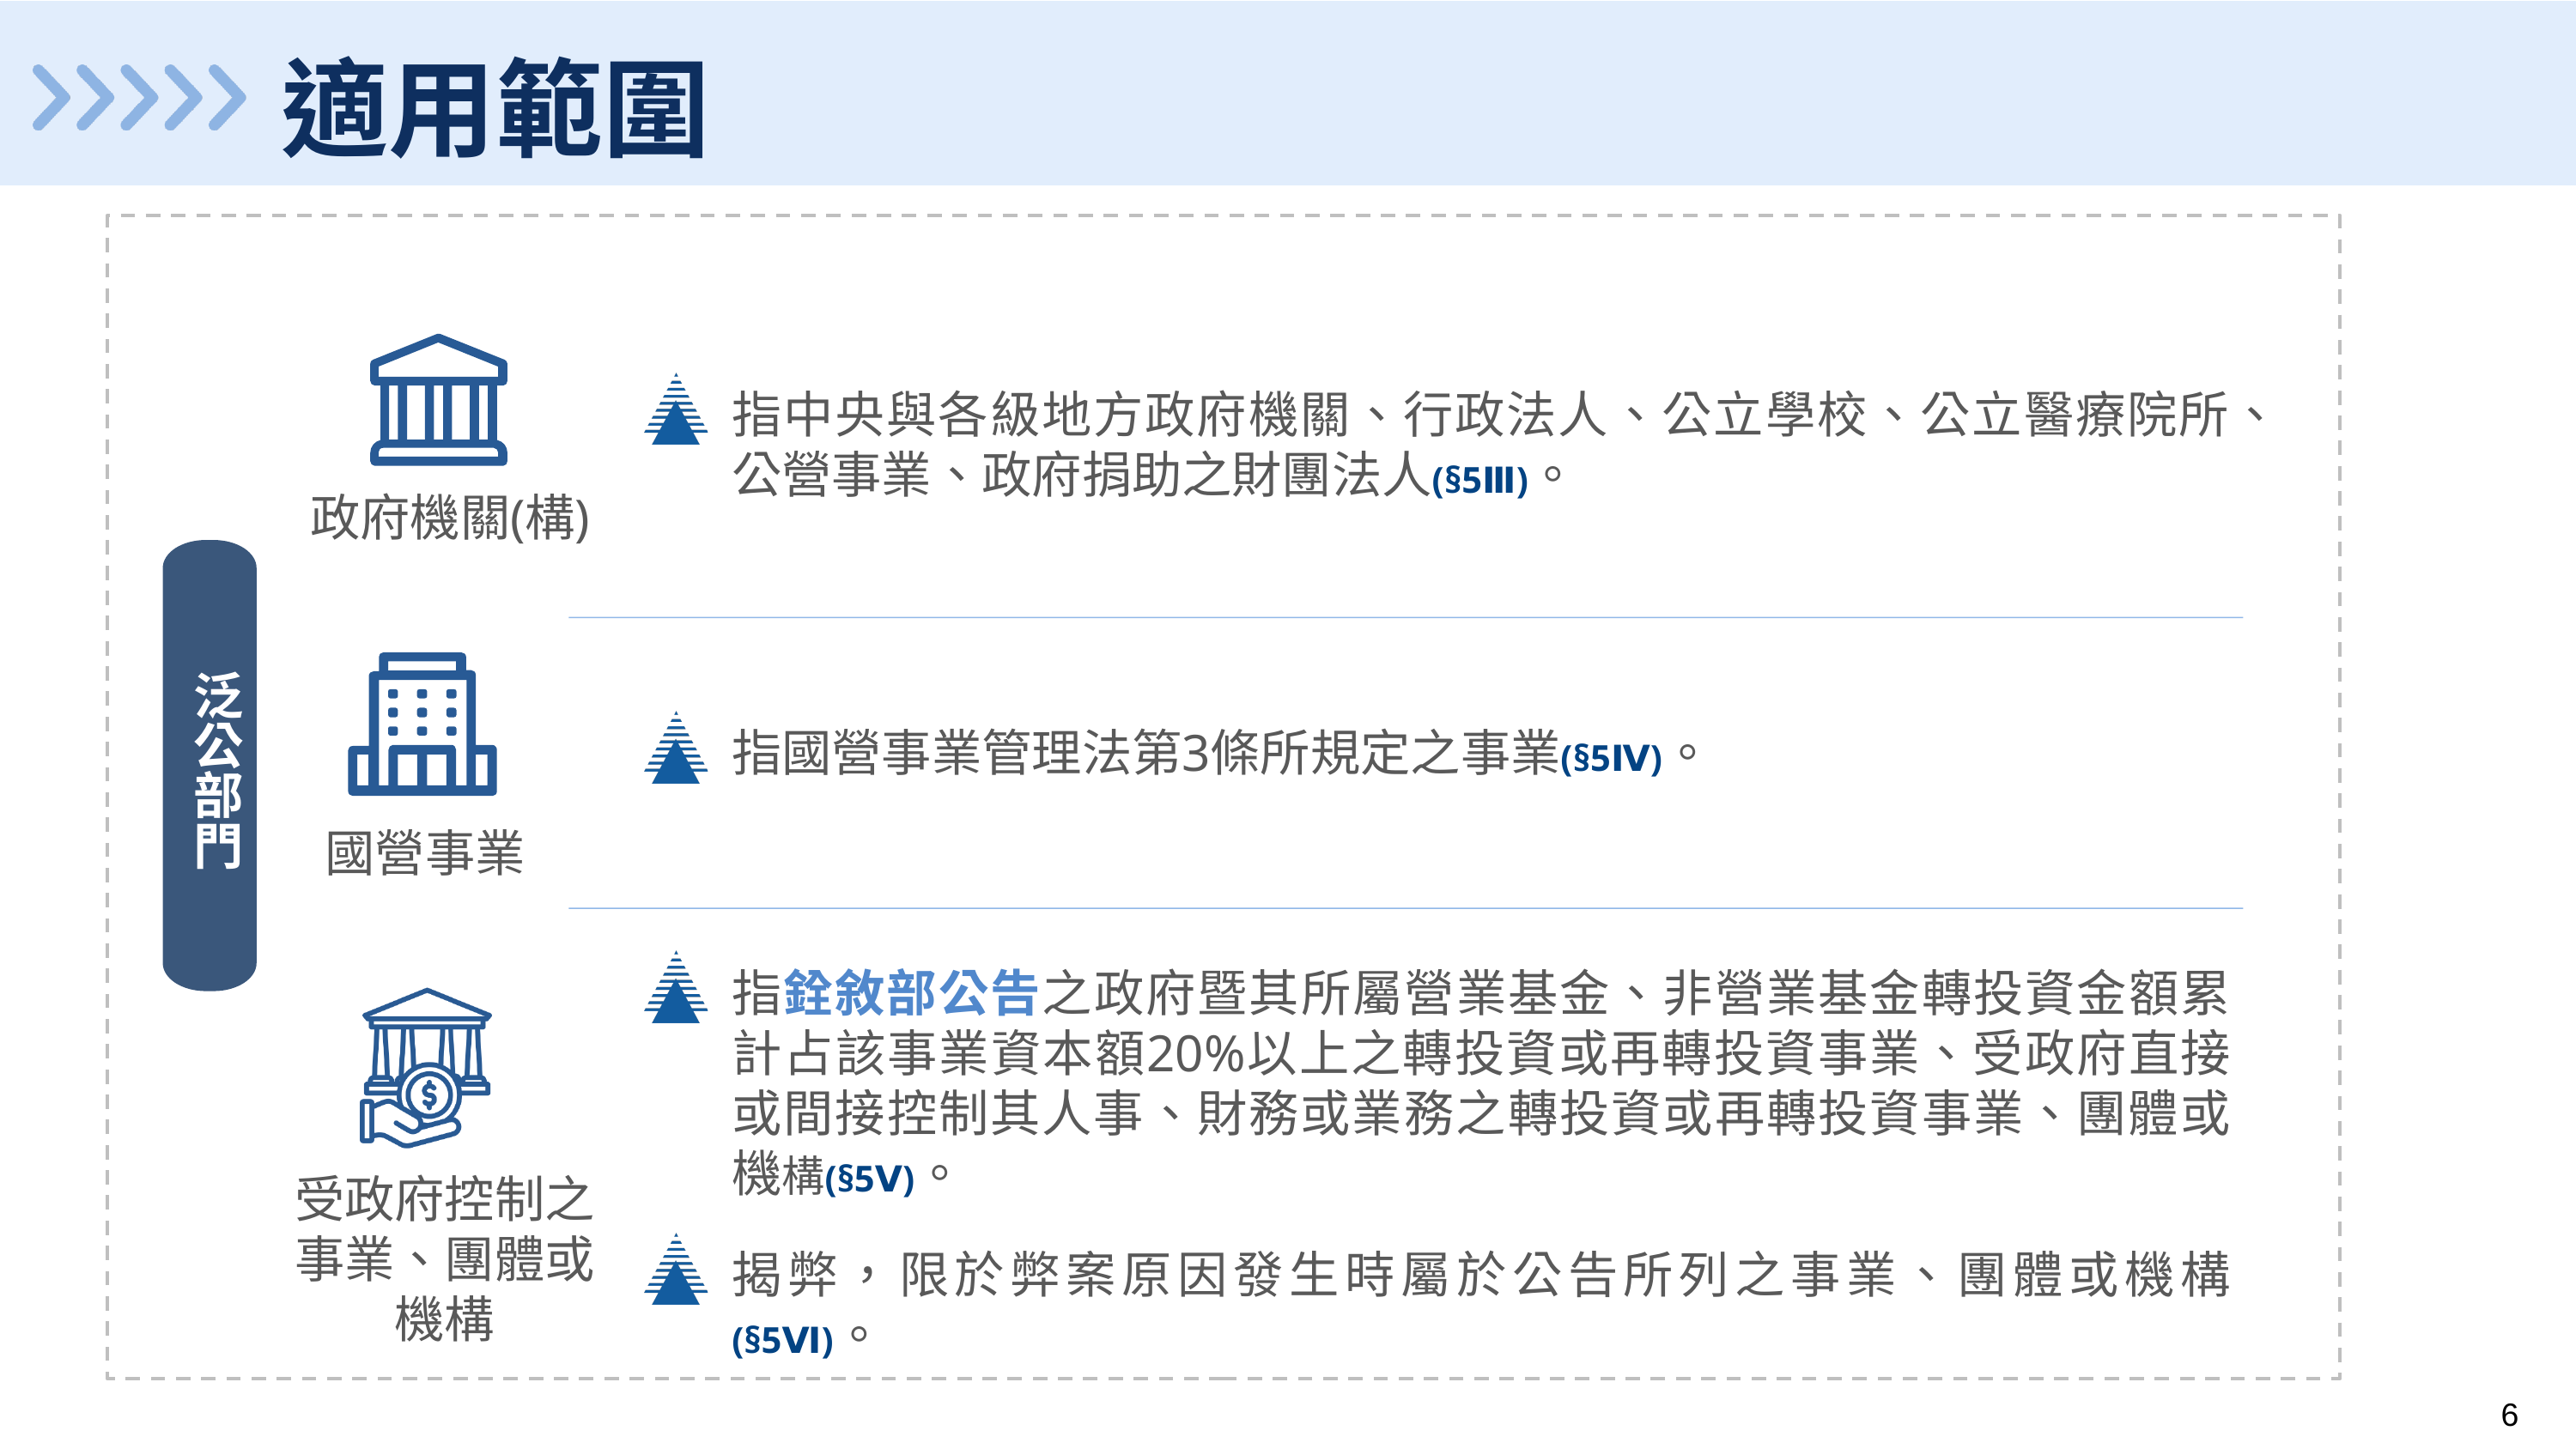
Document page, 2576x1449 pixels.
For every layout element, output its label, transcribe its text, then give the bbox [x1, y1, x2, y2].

text_box [644, 711, 708, 784]
text_box [644, 950, 708, 1023]
picture [345, 987, 506, 1149]
text_box [644, 373, 708, 446]
text_box [348, 652, 497, 797]
text_box 國營事業 [257, 822, 600, 882]
text_box 受政府控制之事業、團體或機構 [281, 1167, 609, 1349]
text_box 指中央與各級地方政府機關、行政法人、公立學校、公立醫療院所、公營事業、政府捐助之財團法人(§5Ⅲ)。 [719, 376, 2244, 510]
text_box 政府機關(構) [276, 486, 625, 547]
text_box 揭弊，限於弊案原因發生時屬於公告所列之事業、團體或機構(§5Ⅵ)。 [719, 1236, 2244, 1370]
text_box 指國營事業管理法第3條所規定之事業(§5Ⅳ)。 [719, 715, 2244, 788]
text_box [162, 540, 257, 991]
text_box 泛公部門 [166, 658, 253, 874]
text_box 指銓敘部公告之政府暨其所屬營業基金、非營業基金轉投資金額累計占該事業資本額20%以上之轉投資或再轉投資事業、受政府直接或間接控制其人事、財務或業務之轉投資或再轉投資事業、團體或機構(§5Ⅴ)。 [719, 955, 2244, 1209]
text_box <編號> [2488, 1387, 2576, 1440]
text_box 適用範圍 [281, 33, 1288, 171]
text_box [0, 1, 2576, 185]
text_box [370, 333, 507, 466]
text_box [644, 1233, 708, 1305]
